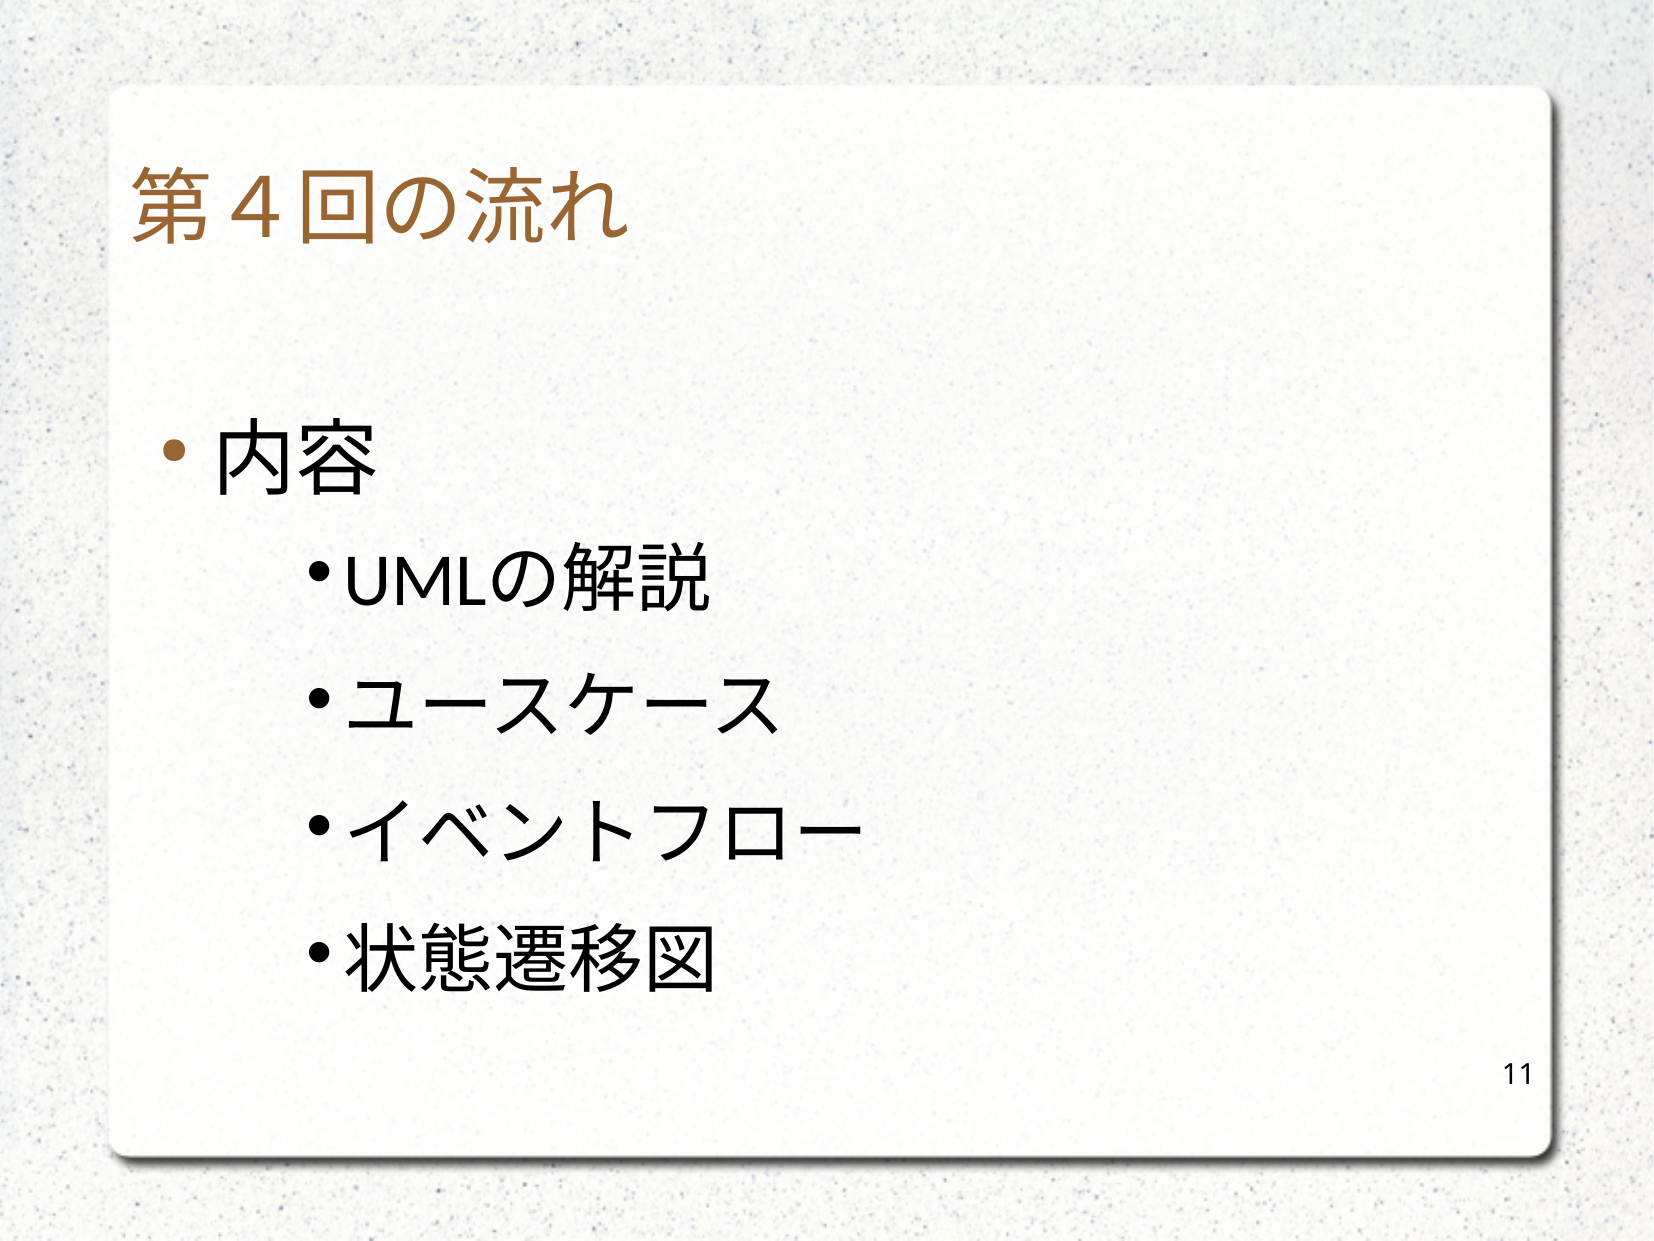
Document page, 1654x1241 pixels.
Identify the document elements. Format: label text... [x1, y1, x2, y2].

picture [0, 0, 1654, 1241]
title 第４回の流れ [129, 94, 1619, 302]
list 内容 [141, 392, 1501, 721]
text_box UMLの解説 ユースケース イベントフロー 状態遷移図 [290, 519, 1501, 1203]
